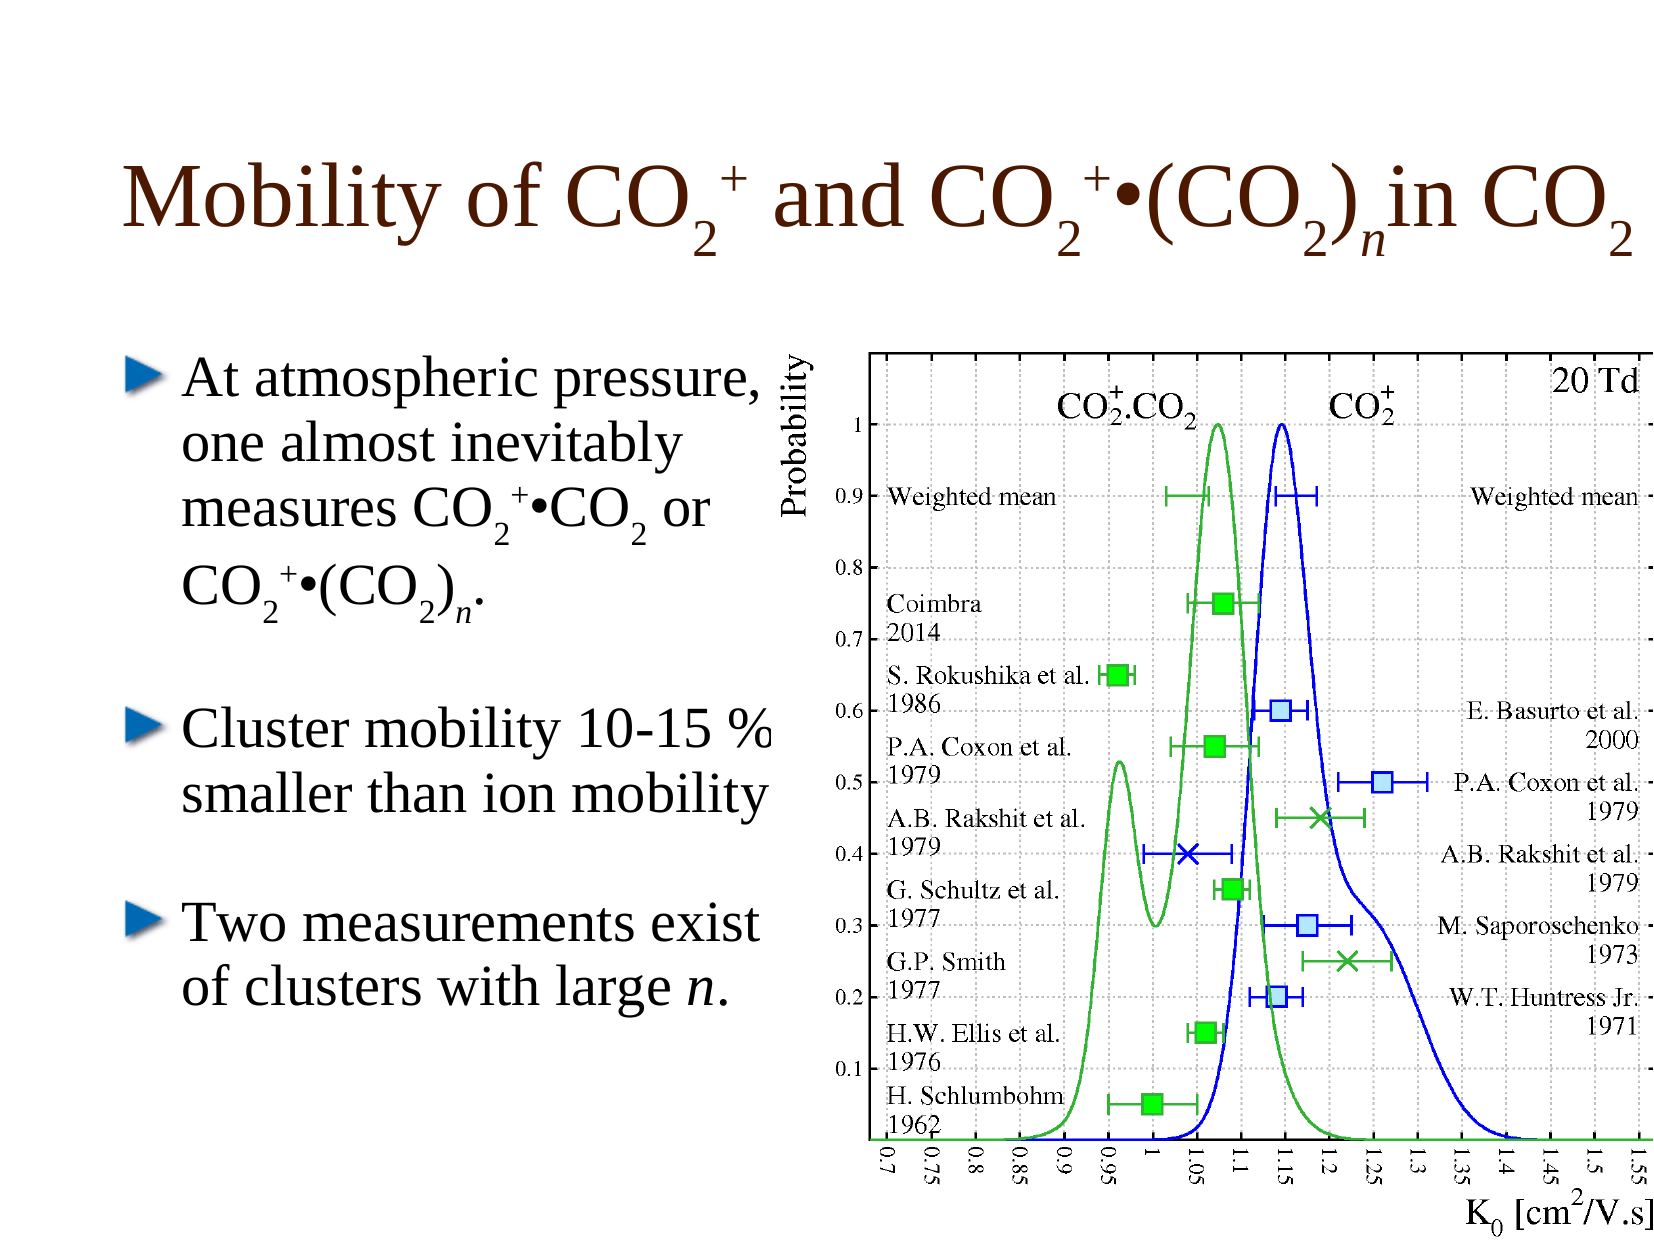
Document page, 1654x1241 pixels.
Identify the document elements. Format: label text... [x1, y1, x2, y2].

list At atmospheric pressure, one almost inevitably measures CO2+CO2 or CO2+(CO2)n. Cluster mobility 10-15 % smaller than ion mobility. Two measurements exist of clusters with large n. [121, 344, 856, 1075]
title Mobility of CO2+ and CO2+(CO2)nin CO2 [121, 102, 1653, 311]
picture [771, 351, 1653, 1238]
